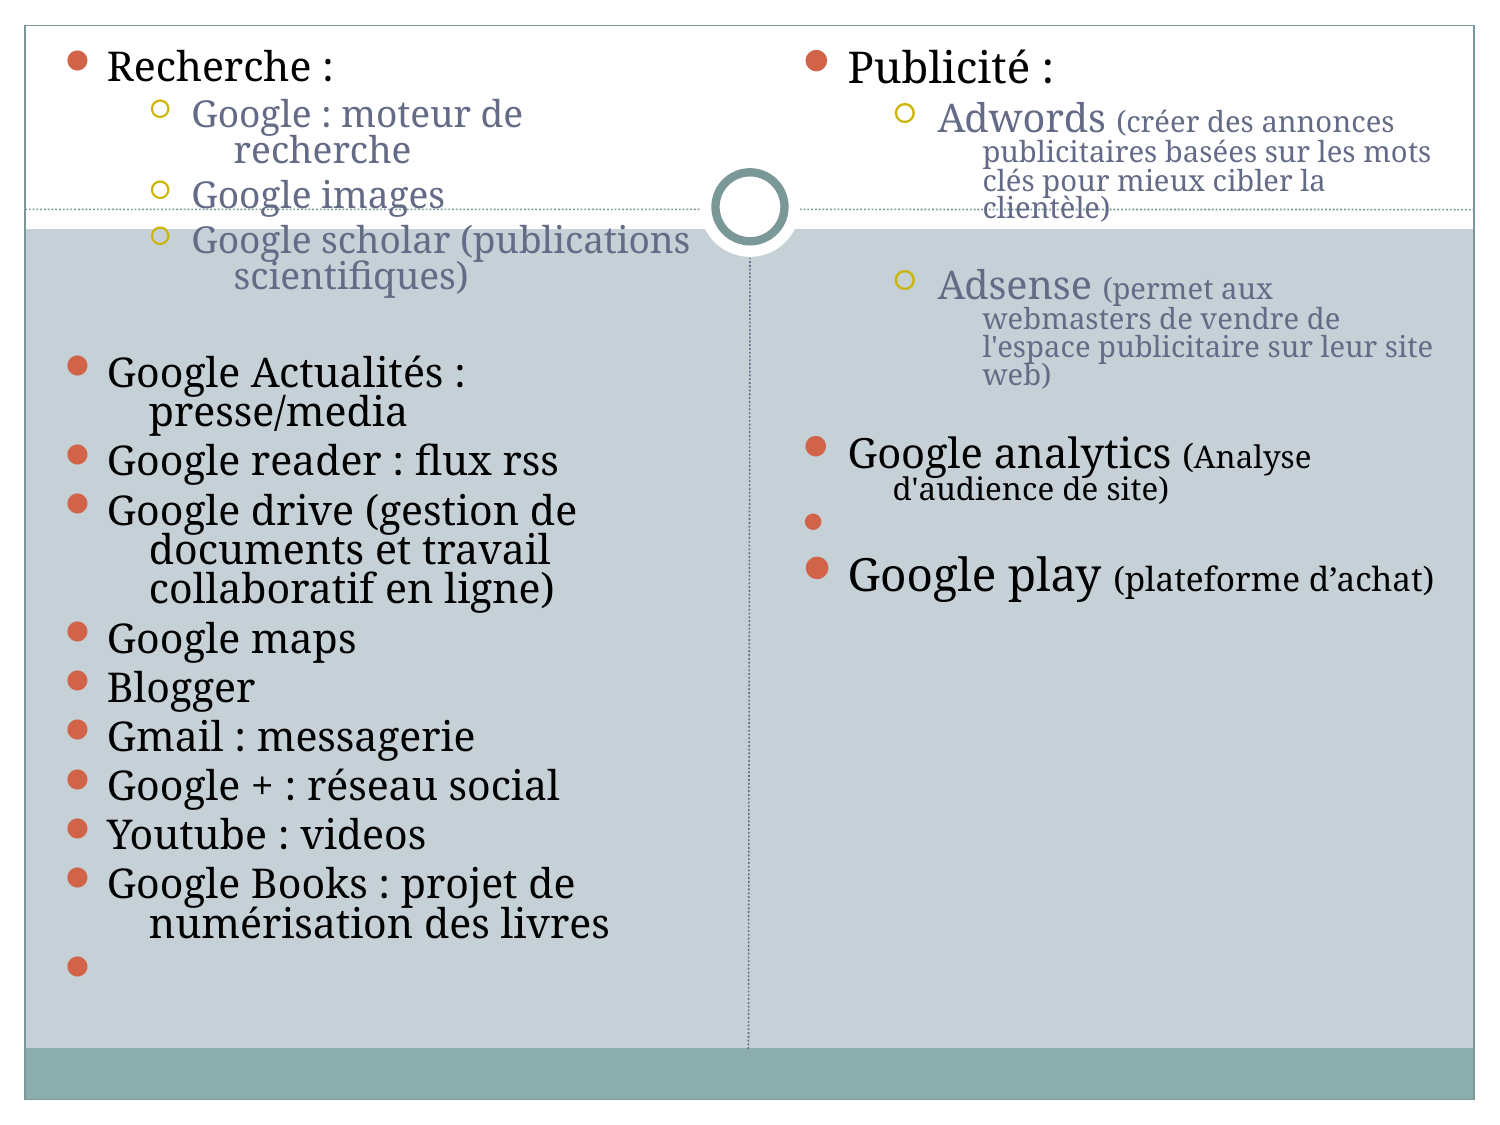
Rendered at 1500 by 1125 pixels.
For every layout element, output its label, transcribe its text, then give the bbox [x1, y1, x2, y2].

list Recherche : Google : moteur de recherche Google images Google scholar (publications scientifiques) Google Actualités : presse/media Google reader : flux rss Google drive (gestion de documents et travail collaboratif en ligne) Google maps Blogger Gmail : messagerie Google + : réseau social Youtube : videos Google Books : projet de numérisation des livres [49, 42, 712, 994]
list Publicité : Adwords (créer des annonces publicitaires basées sur les mots clés pour mieux cibler la clientèle) Adsense (permet aux webmasters de vendre de l'espace publicitaire sur leur site web) Google analytics (Analyse d'audience de site) Google play (plateforme d’achat) [787, 42, 1450, 994]
